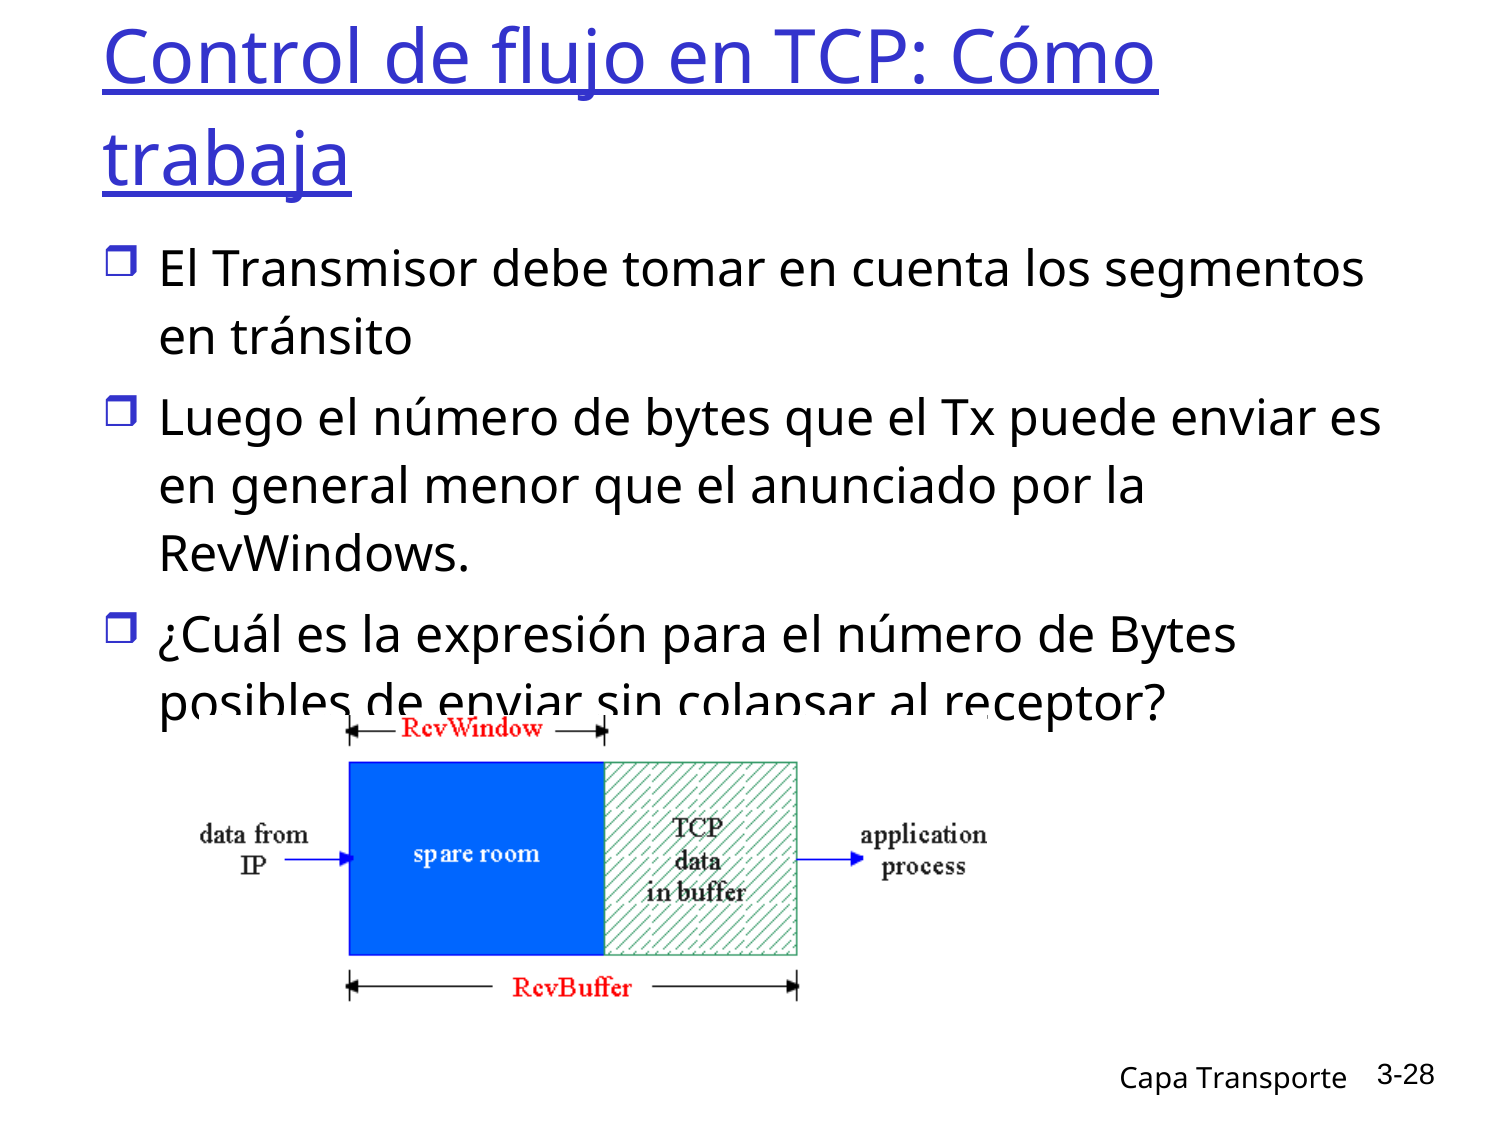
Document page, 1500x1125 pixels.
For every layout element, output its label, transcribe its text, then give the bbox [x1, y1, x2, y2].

list El Transmisor debe tomar en cuenta los segmentos en tránsito Luego el número de bytes que el Tx puede enviar es en general menor que el anunciado por la RevWindows. ¿Cuál es la expresión para el número de Bytes posibles de enviar sin colapsar al receptor? [87, 224, 1426, 983]
picture [199, 715, 987, 1003]
title Control de flujo en TCP: Cómo trabaja [87, 10, 1426, 201]
